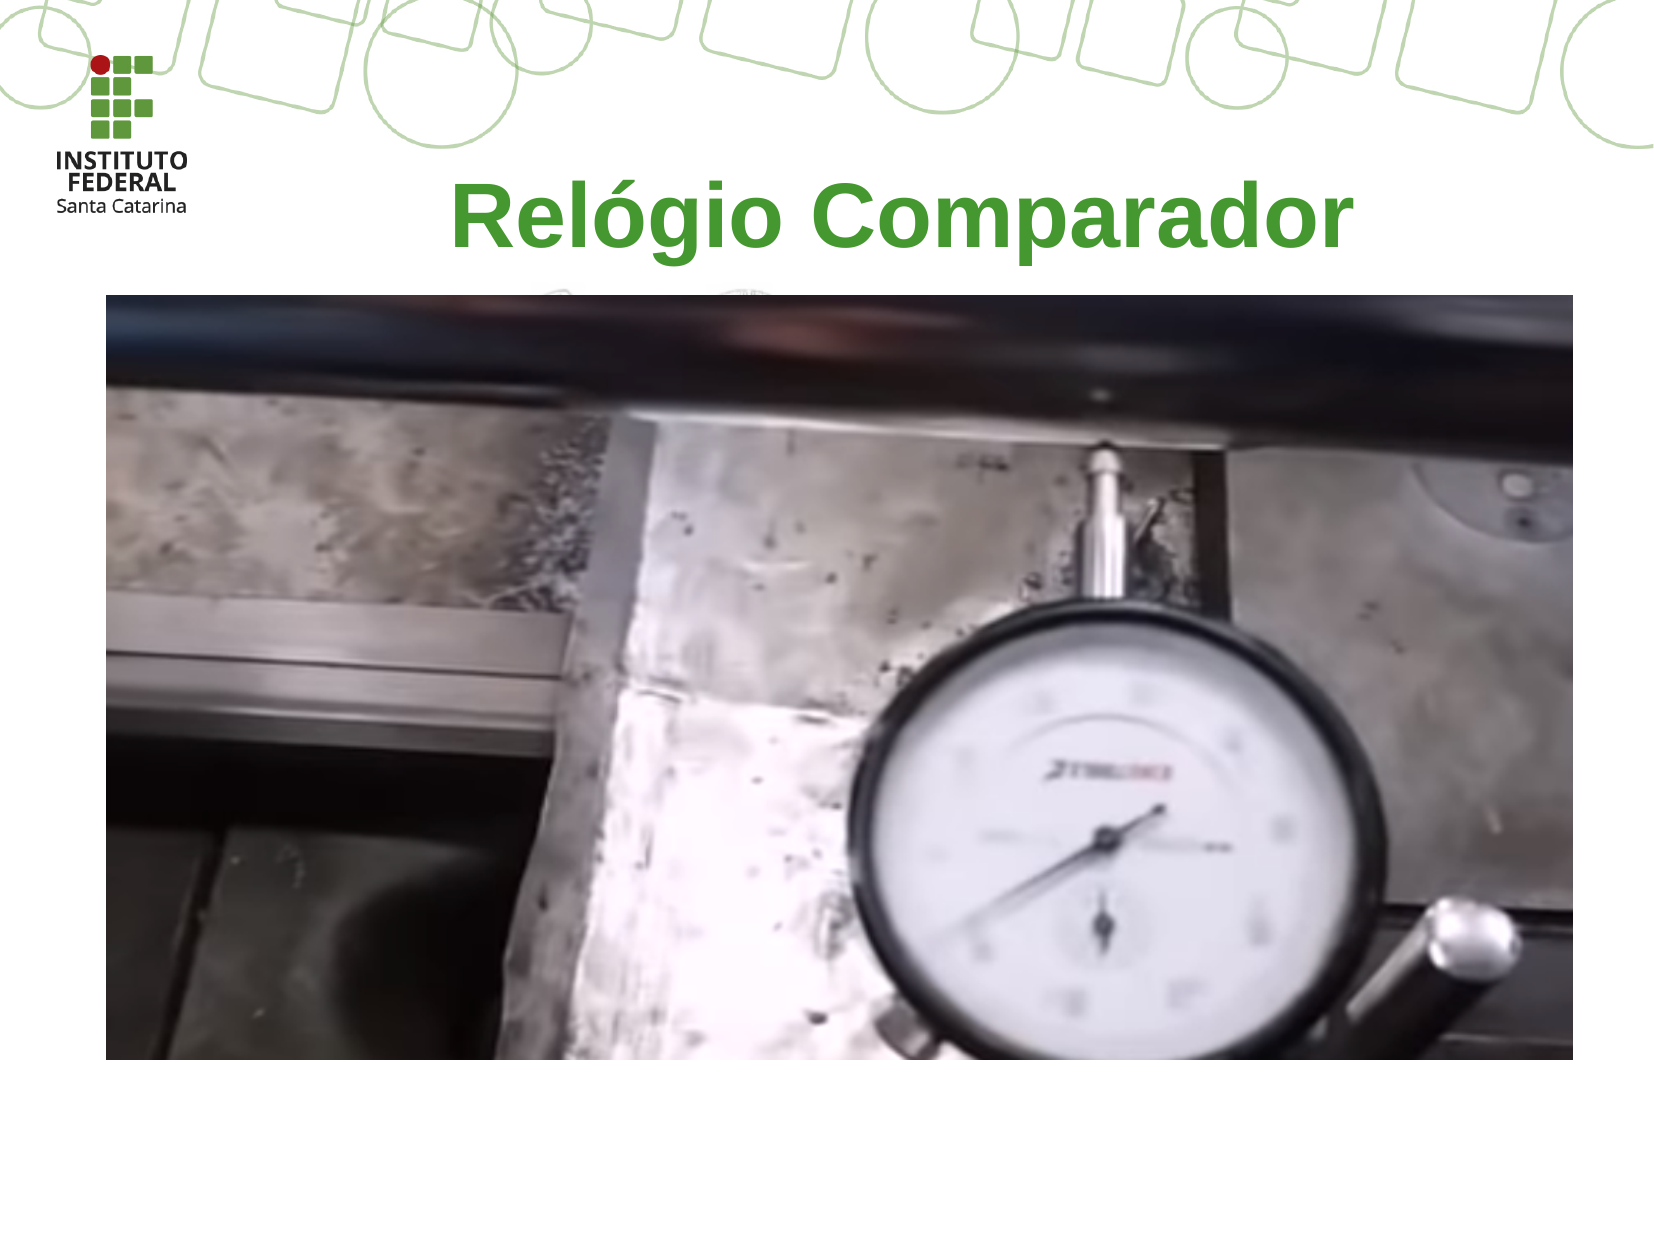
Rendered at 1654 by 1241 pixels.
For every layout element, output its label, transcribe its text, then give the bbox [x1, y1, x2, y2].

title Relógio Comparador [259, 111, 1571, 295]
picture [0, 0, 1654, 1169]
